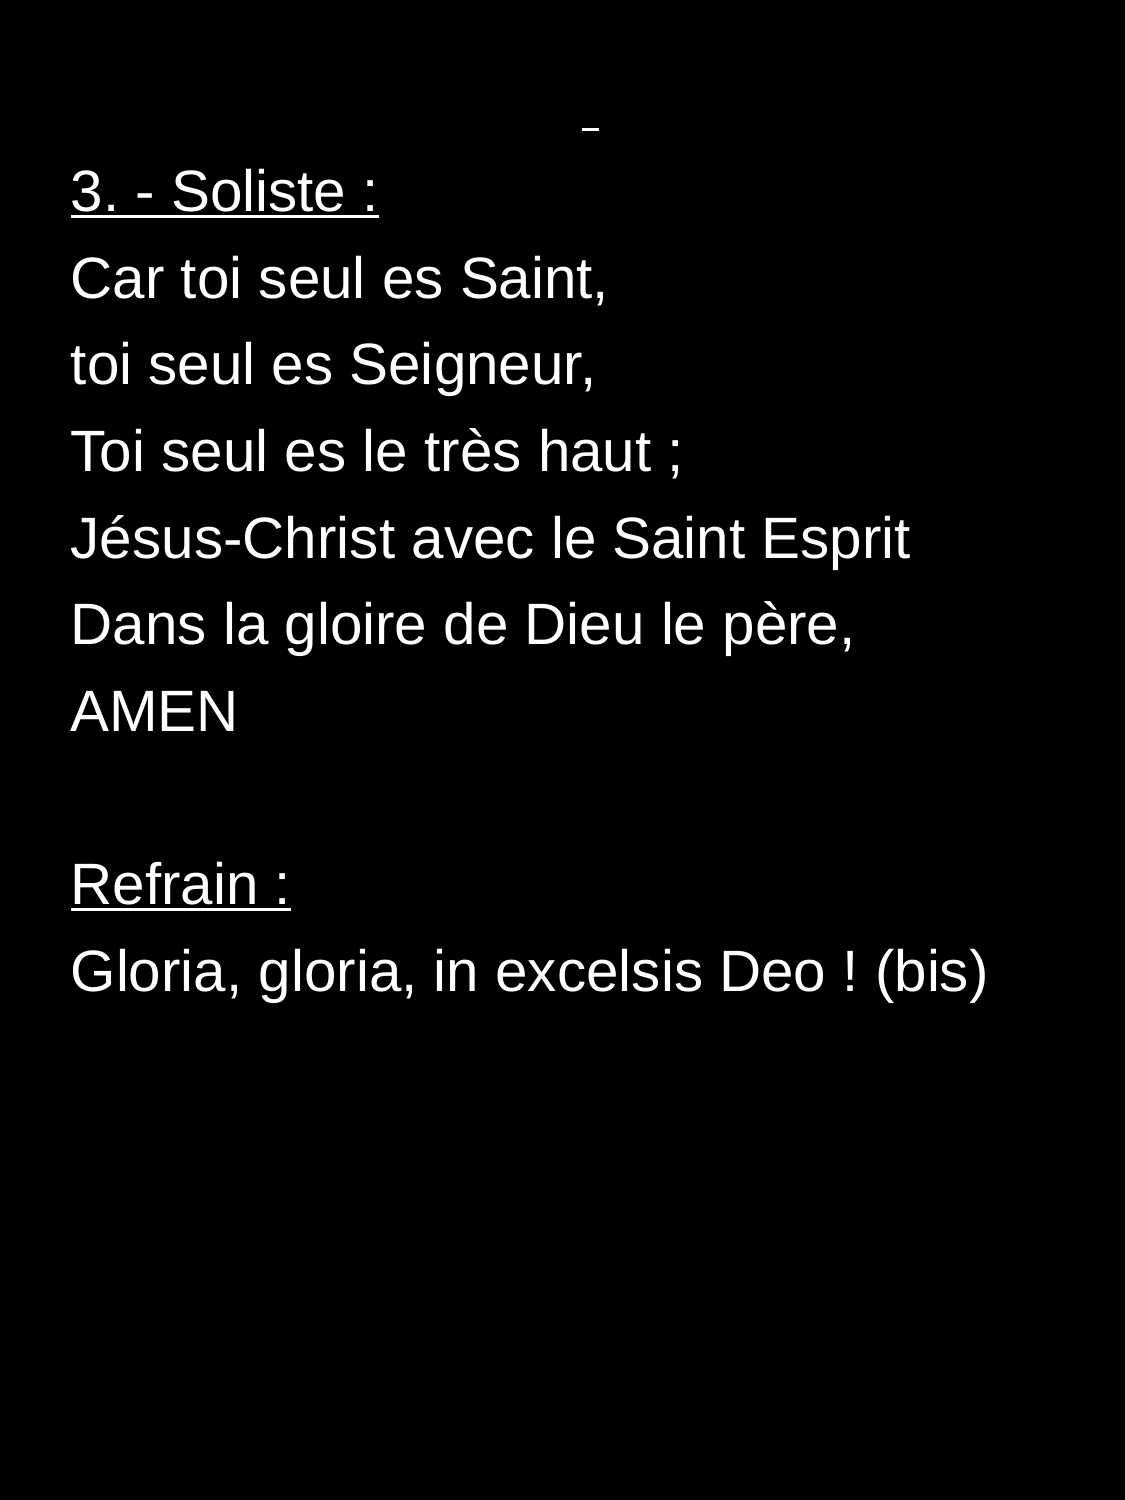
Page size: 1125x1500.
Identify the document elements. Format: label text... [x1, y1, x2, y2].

text_box 3. - Soliste : Car toi seul es Saint, toi seul es Seigneur, Toi seul es le très haut ; Jésus-Christ avec le Saint Esprit Dans la gloire de Dieu le père, AMEN Refrain : Gloria, gloria, in excelsis Deo ! (bis) [0, 58, 1125, 1488]
